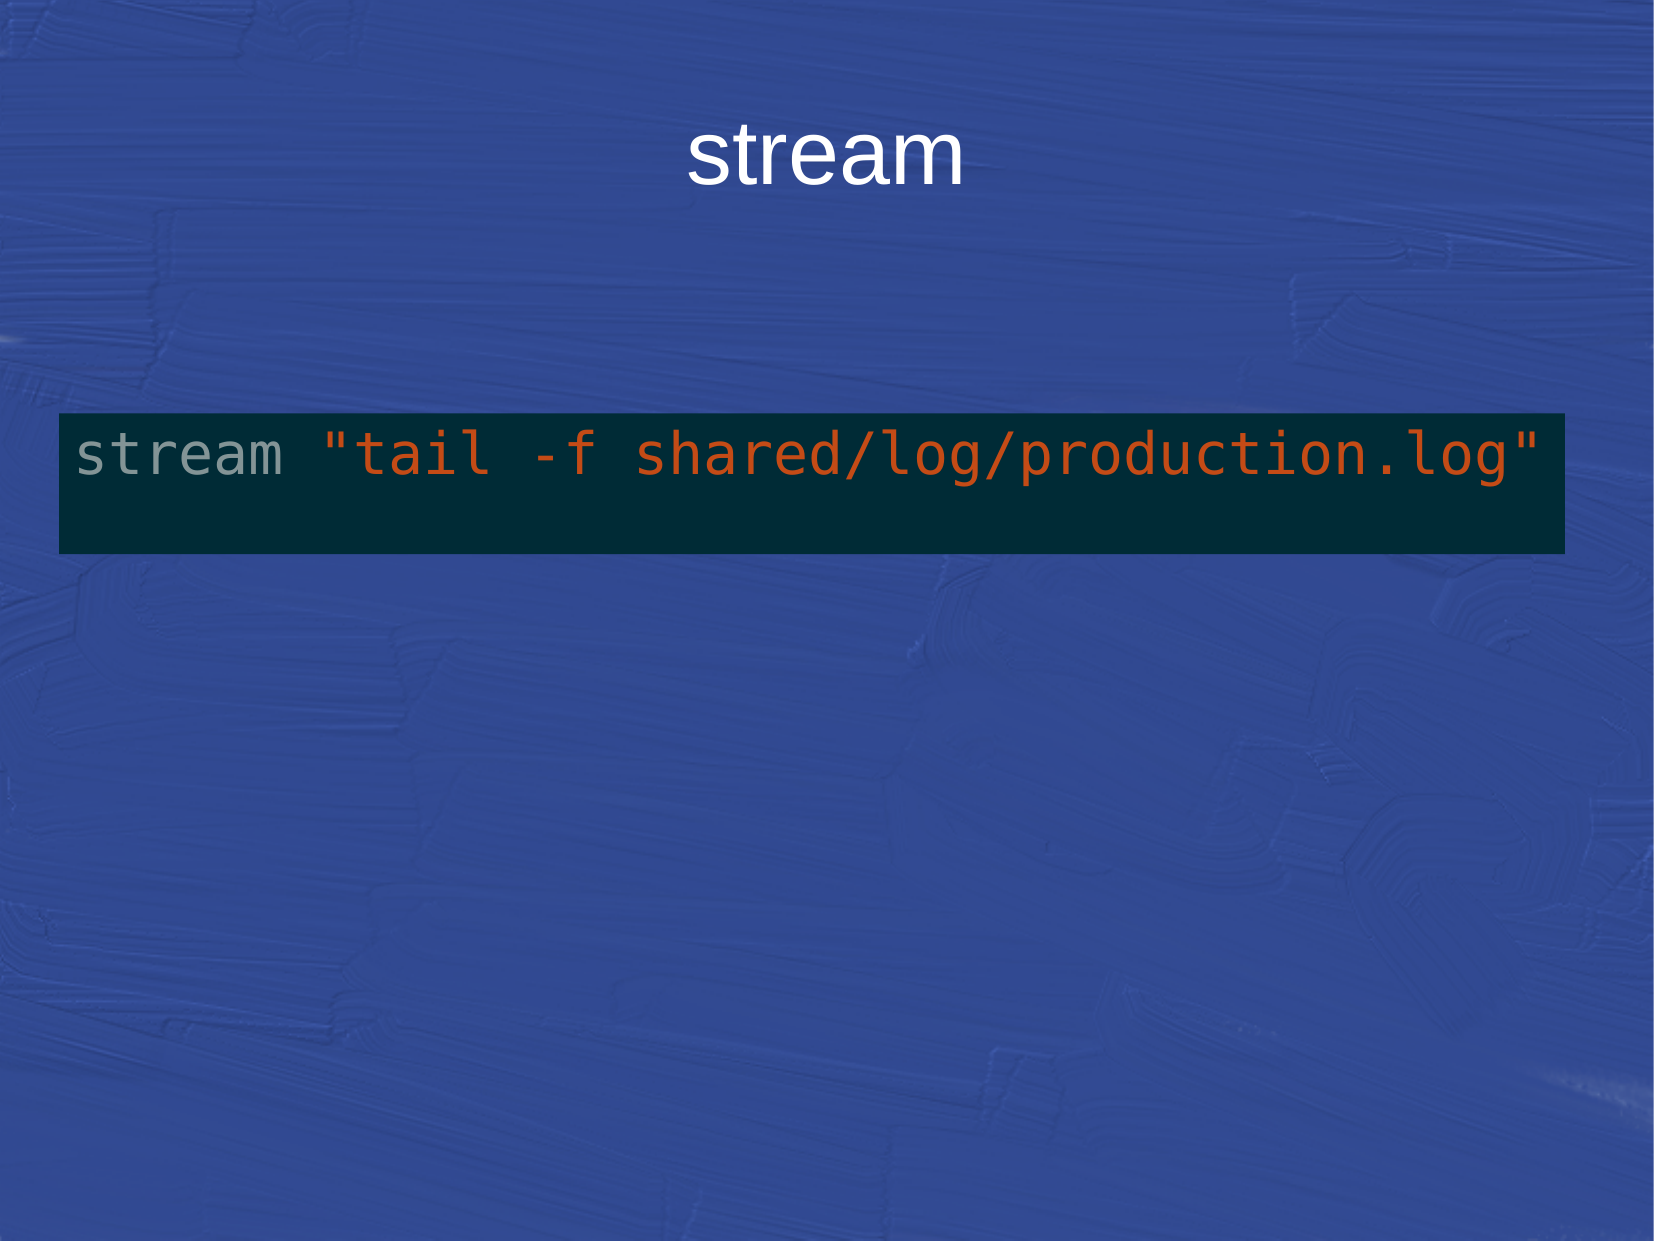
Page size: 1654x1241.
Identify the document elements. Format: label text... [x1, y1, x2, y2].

title stream [82, 56, 1571, 250]
picture [0, 0, 1654, 1241]
text_box stream "tail -f shared/log/production.log" [59, 413, 1565, 555]
